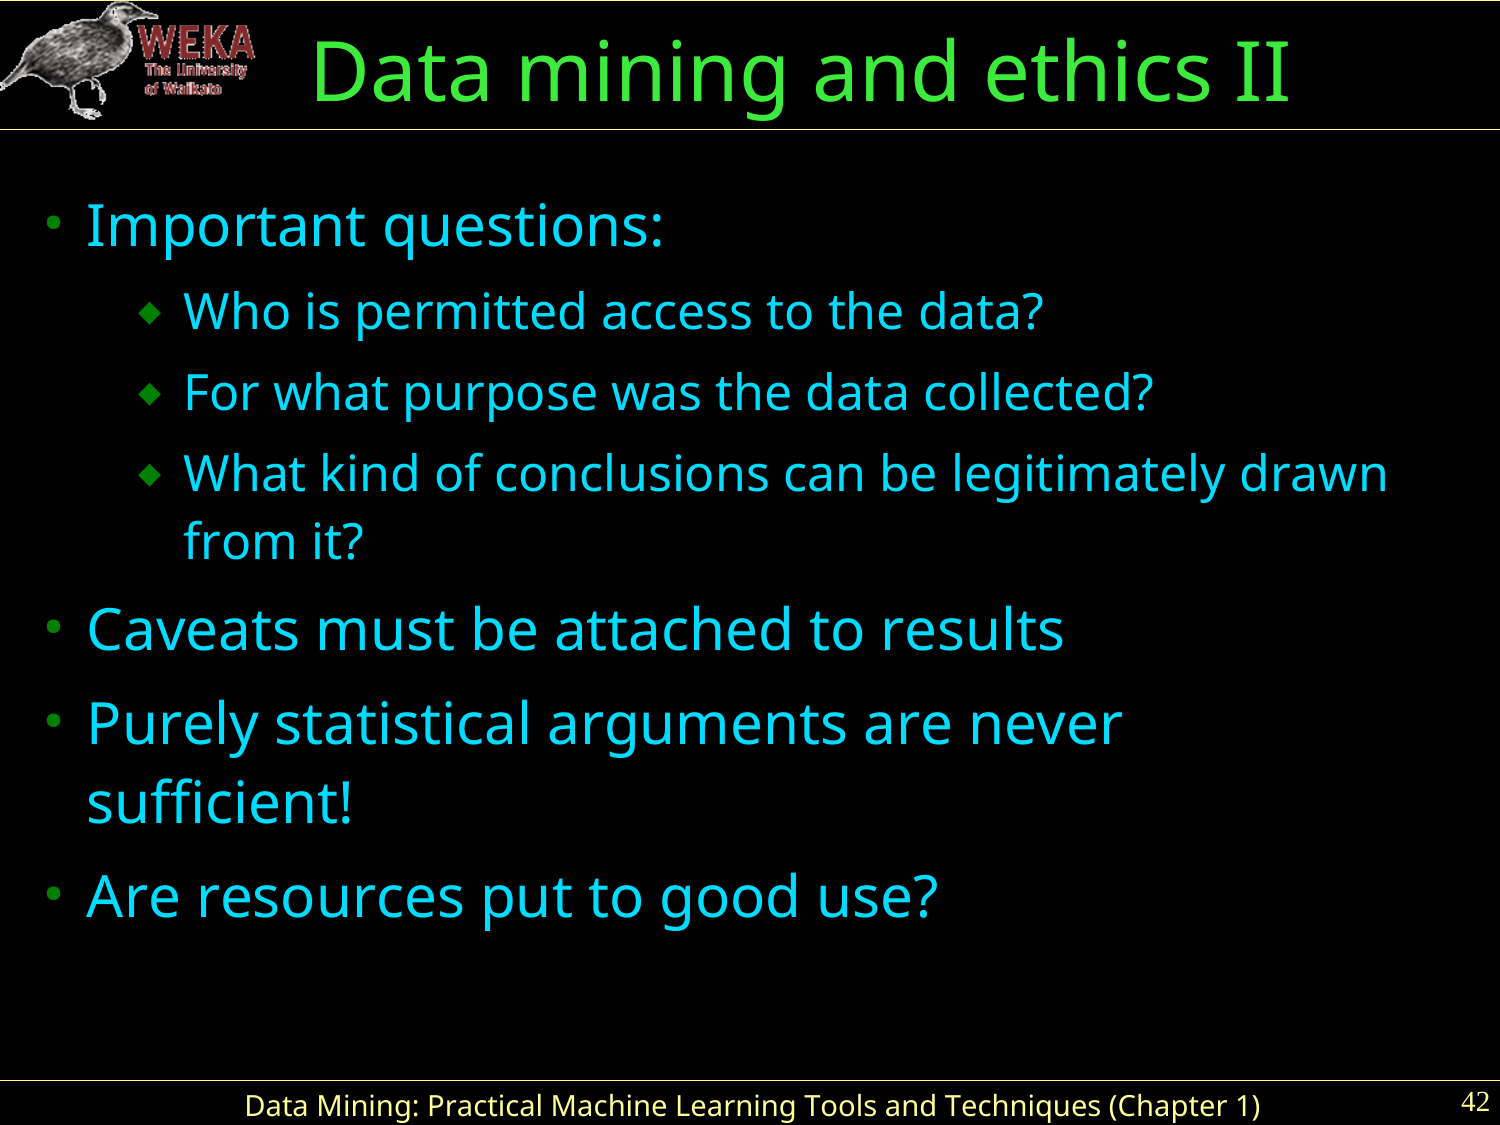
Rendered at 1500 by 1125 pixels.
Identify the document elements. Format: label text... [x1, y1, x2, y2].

picture [0, 1, 266, 129]
list Important questions: Who is permitted access to the data? For what purpose was the data collected? What kind of conclusions can be legitimately drawn from it? Caveats must be attached to results Purely statistical arguments are never sufficient! Are resources put to good use? [29, 177, 1418, 1108]
title Data mining and ethics II [295, 0, 1486, 171]
